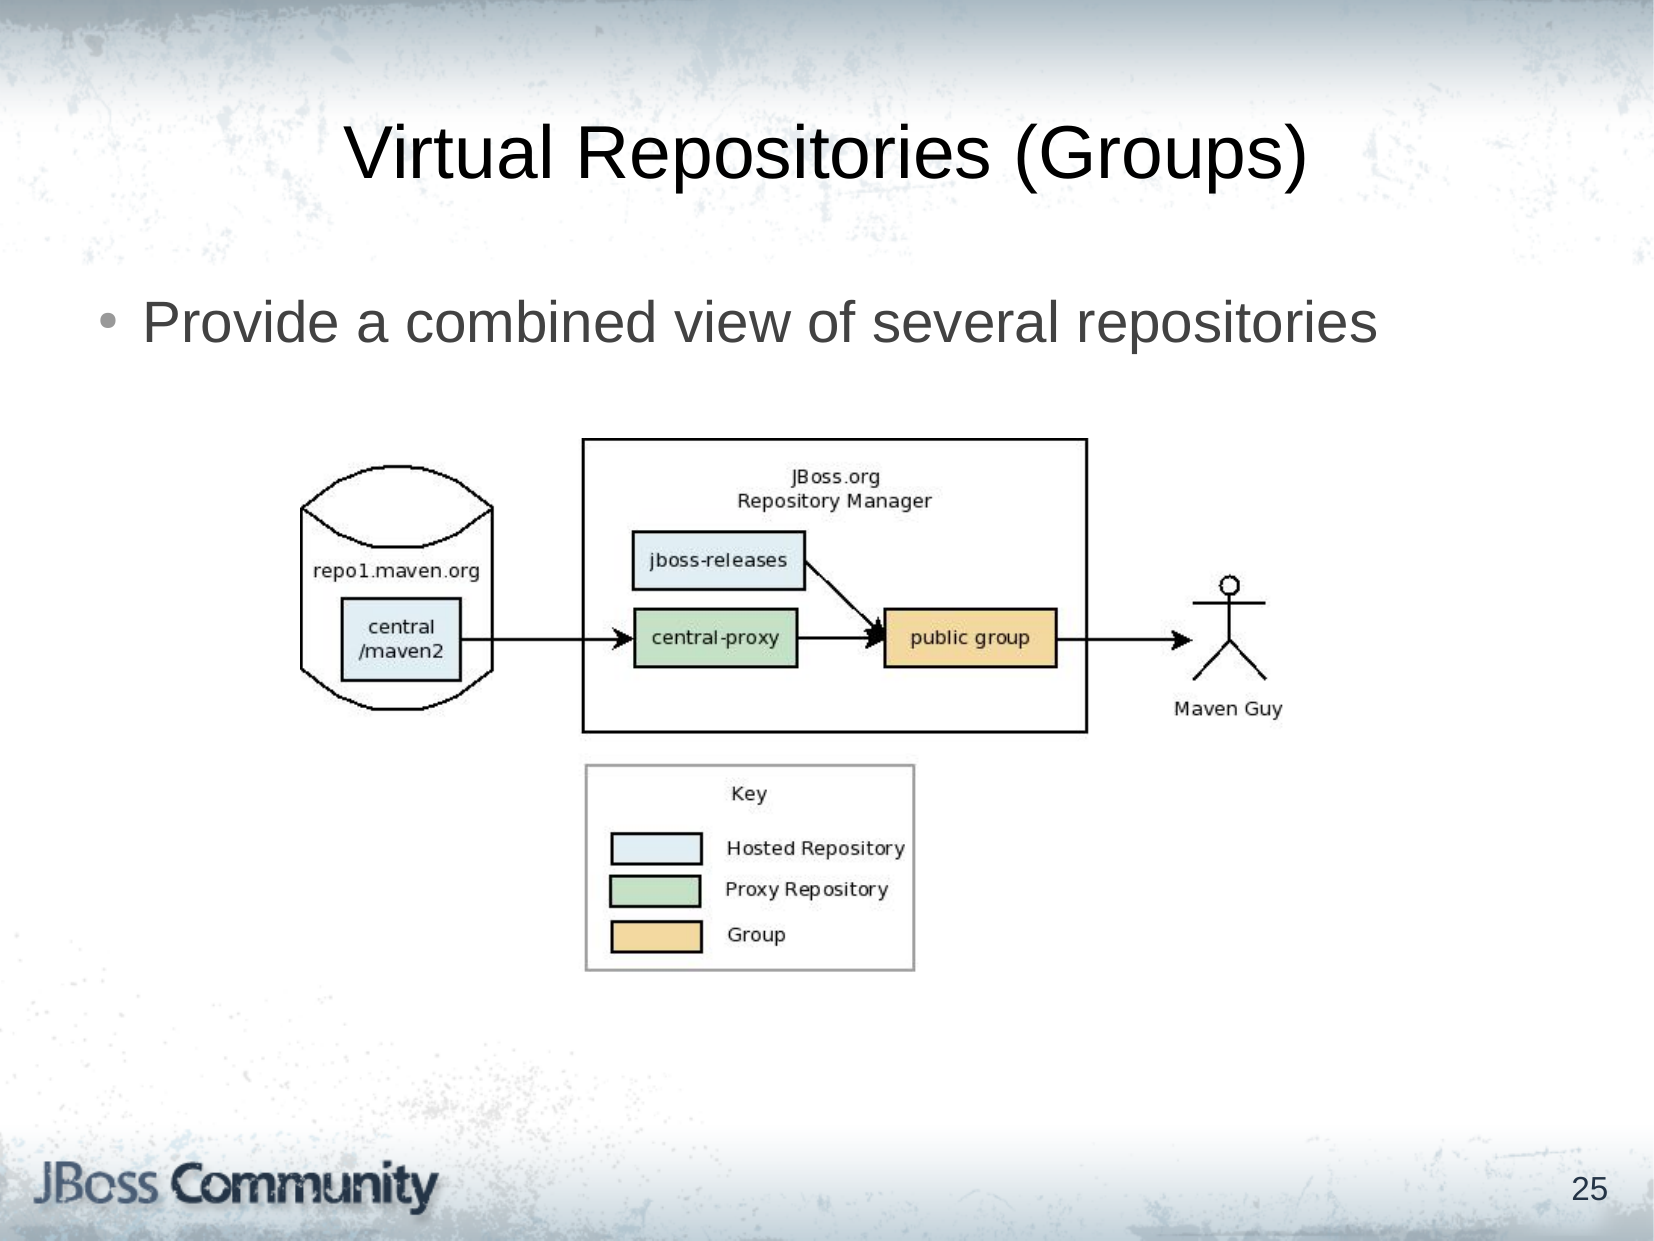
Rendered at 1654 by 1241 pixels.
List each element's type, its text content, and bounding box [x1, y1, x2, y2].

list Provide a combined view of several repositories [82, 290, 1571, 1109]
title Virtual Repositories (Groups) [82, 49, 1571, 257]
picture [0, 0, 1654, 1241]
